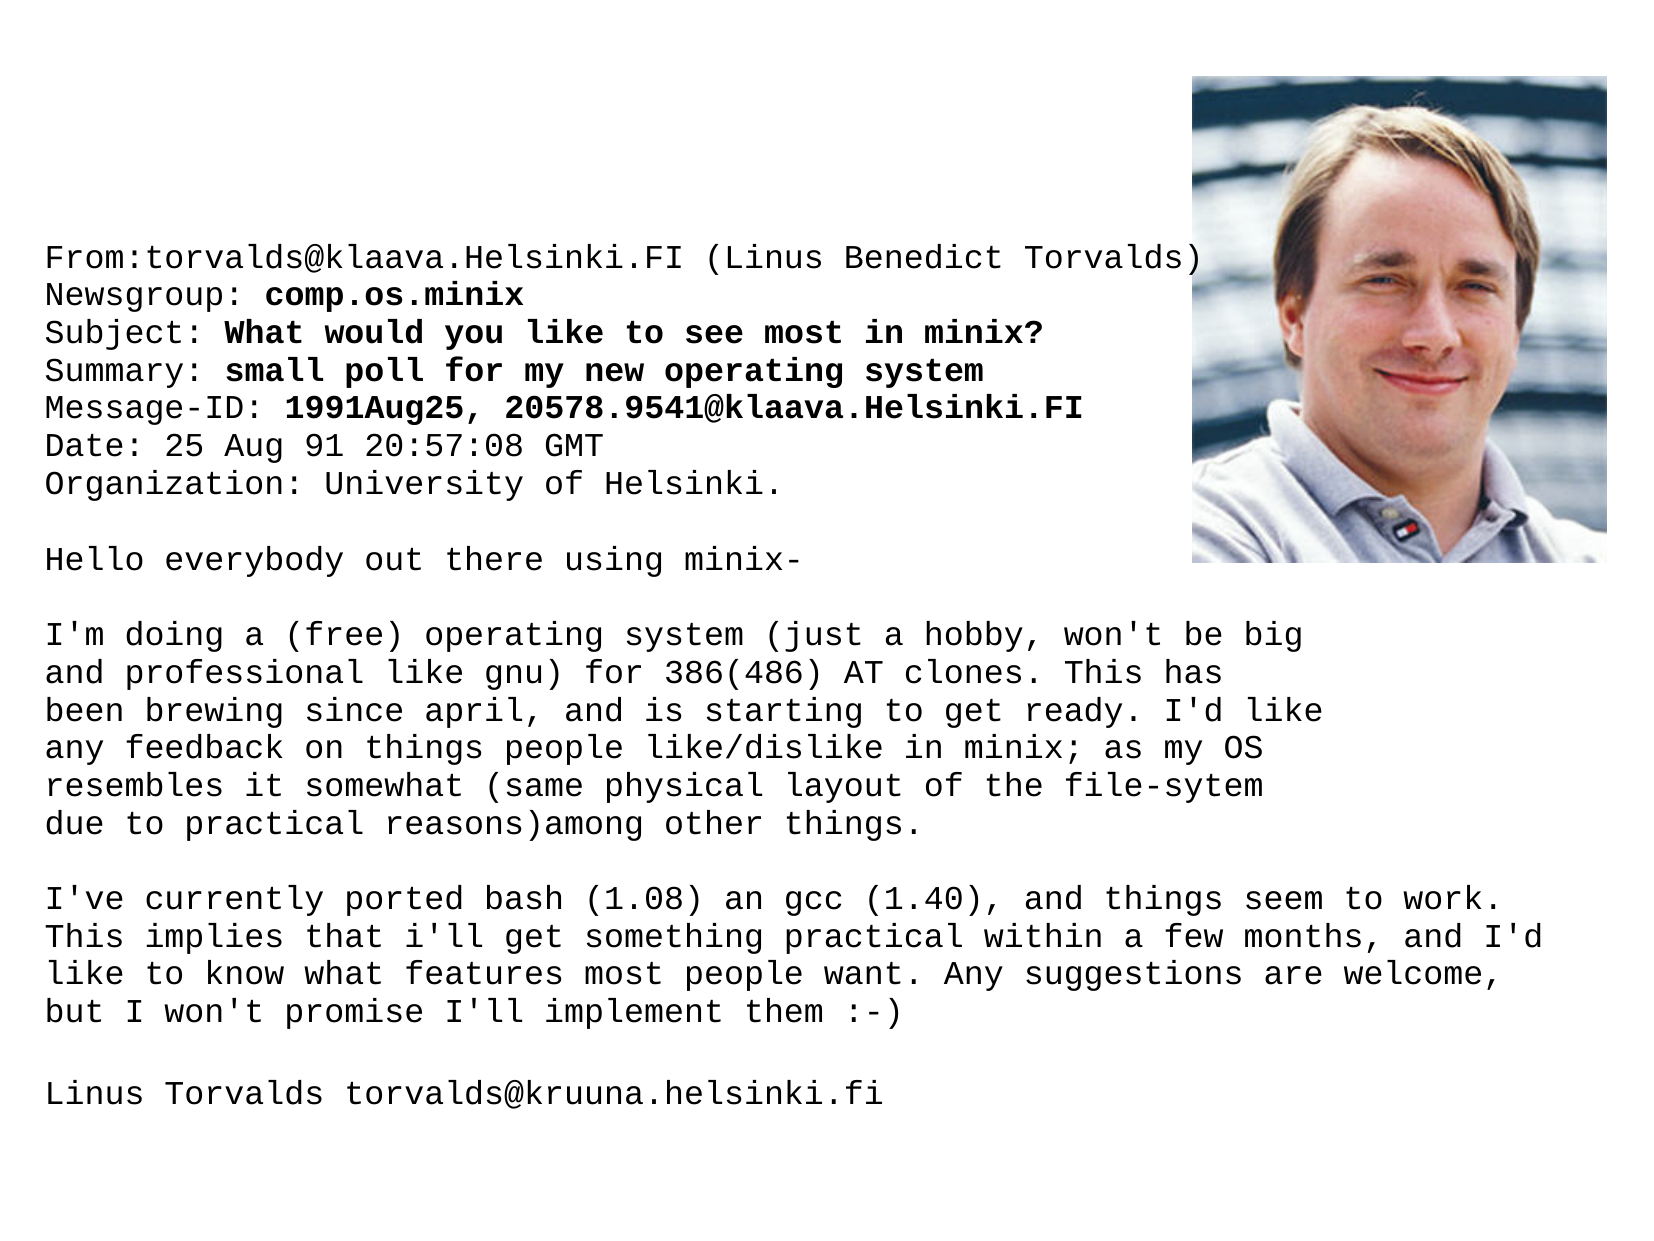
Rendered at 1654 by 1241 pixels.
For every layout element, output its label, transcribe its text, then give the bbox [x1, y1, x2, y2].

picture [1192, 76, 1607, 563]
text_box From:torvalds@klaava.Helsinki.FI (Linus Benedict Torvalds) Newsgroup: comp.os.minix Subject: What would you like to see most in minix? Summary: small poll for my new operating system Message-ID: 1991Aug25, 20578.9541@klaava.Helsinki.FI Date: 25 Aug 91 20:57:08 GMT Organization: University of Helsinki. Hello everybody out there using minix- I'm doing a (free) operating system (just a hobby, won't be big and professional like gnu) for 386(486) AT clones. This has been brewing since april, and is starting to get ready. I'd like any feedback on things people like/dislike in minix; as my OS resembles it somewhat (same physical layout of the file-sytem due to practical reasons)among other things. I've currently ported bash (1.08) an gcc (1.40), and things seem to work. This implies that i'll get something practical within a few months, and I'd like to know what features most people want. Any suggestions are welcome, but I won't promise I'll implement them :-) Linus Torvalds torvalds@kruuna.helsinki.fi [29, 232, 1560, 1164]
